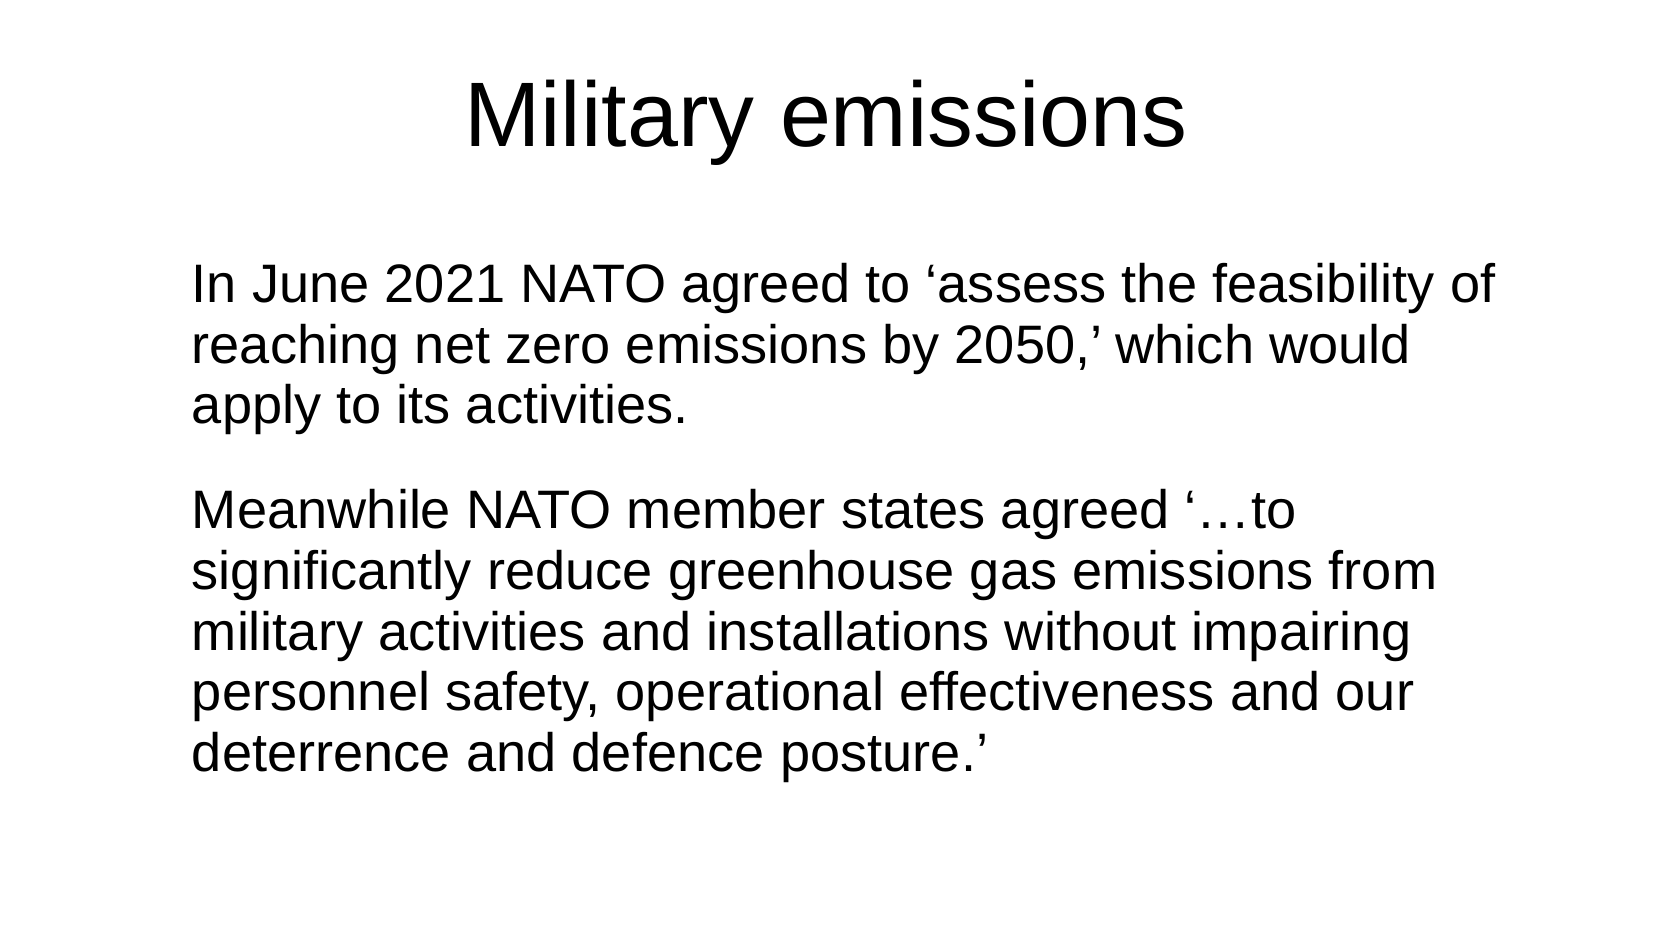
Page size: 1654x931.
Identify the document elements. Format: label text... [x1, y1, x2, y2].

title Military emissions [82, 37, 1571, 193]
text_box Meanwhile NATO member states agreed ‘…to significantly reduce greenhouse gas emissions from military activities and installations without impairing personnel safety, operational effectiveness and our deterrence and defence posture.’ [177, 472, 1565, 827]
text_box In June 2021 NATO agreed to ‘assess the feasibility of reaching net zero emissions by 2050,’ which would apply to its activities. [177, 246, 1565, 443]
